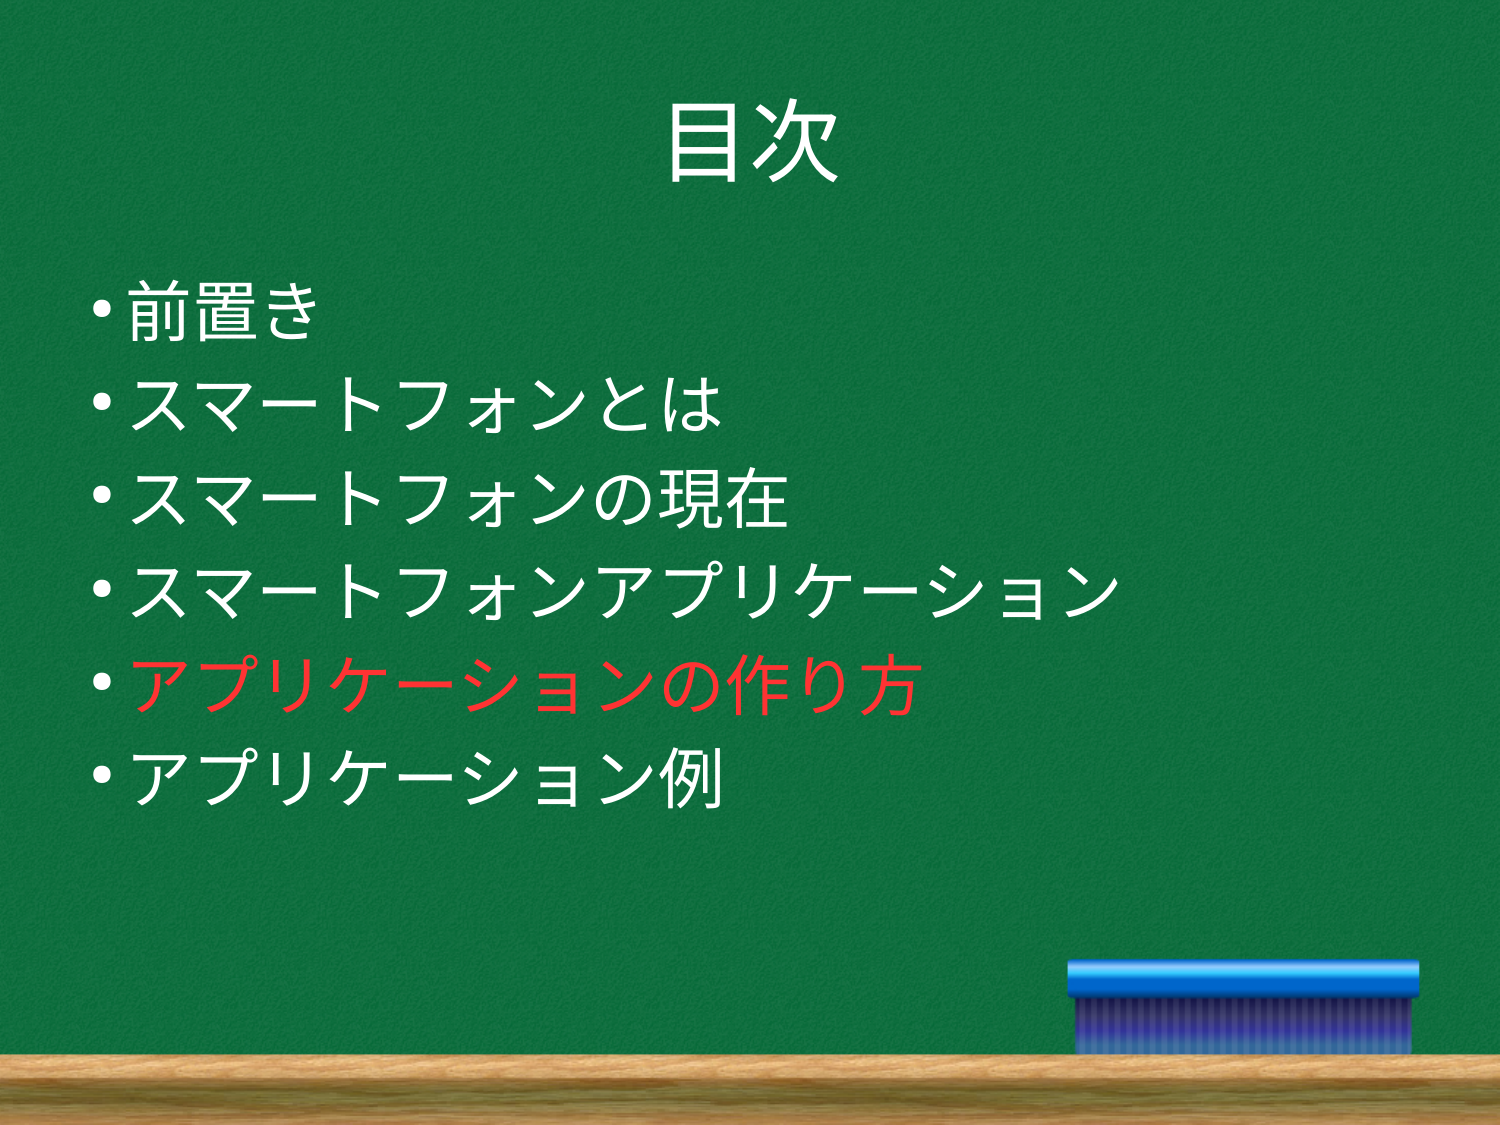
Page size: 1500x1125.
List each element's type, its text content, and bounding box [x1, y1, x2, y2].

title 目次 [75, 45, 1425, 233]
picture [0, 0, 1500, 1125]
list 前置き スマートフォンとは スマートフォンの現在 スマートフォンアプリケーション アプリケーションの作り方 アプリケーション例 [75, 262, 1425, 1005]
